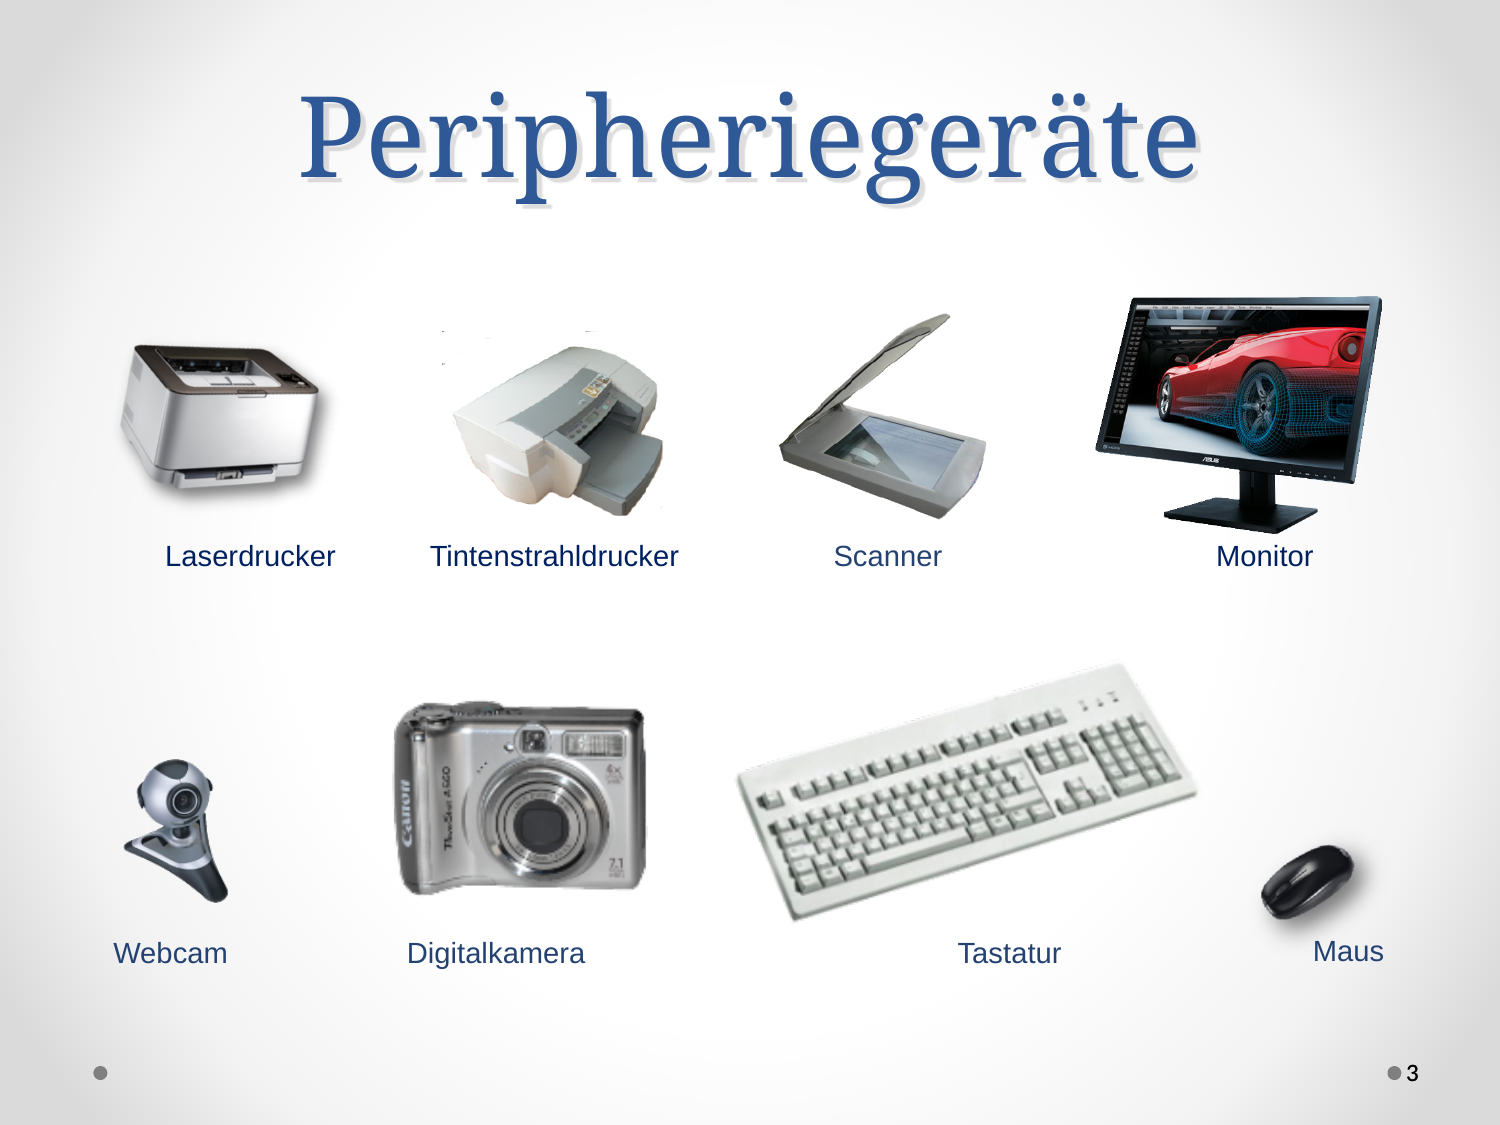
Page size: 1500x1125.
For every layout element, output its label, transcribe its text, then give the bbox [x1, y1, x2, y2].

text_box Tastatur [942, 940, 1077, 978]
picture [84, 302, 362, 550]
title Peripheriegeräte [75, 71, 1426, 208]
picture [120, 757, 231, 905]
picture [1234, 804, 1404, 978]
picture [1068, 268, 1400, 551]
picture [442, 331, 680, 516]
text_box Monitor [1201, 551, 1329, 580]
text_box Tintenstrahldrucker [414, 529, 695, 580]
text_box Laserdrucker [150, 529, 352, 580]
text_box Digitalkamera [392, 926, 601, 978]
picture [718, 649, 1215, 940]
picture [391, 698, 648, 899]
text_box Webcam [98, 926, 243, 978]
picture [757, 309, 1010, 524]
text_box Scanner [818, 529, 958, 580]
